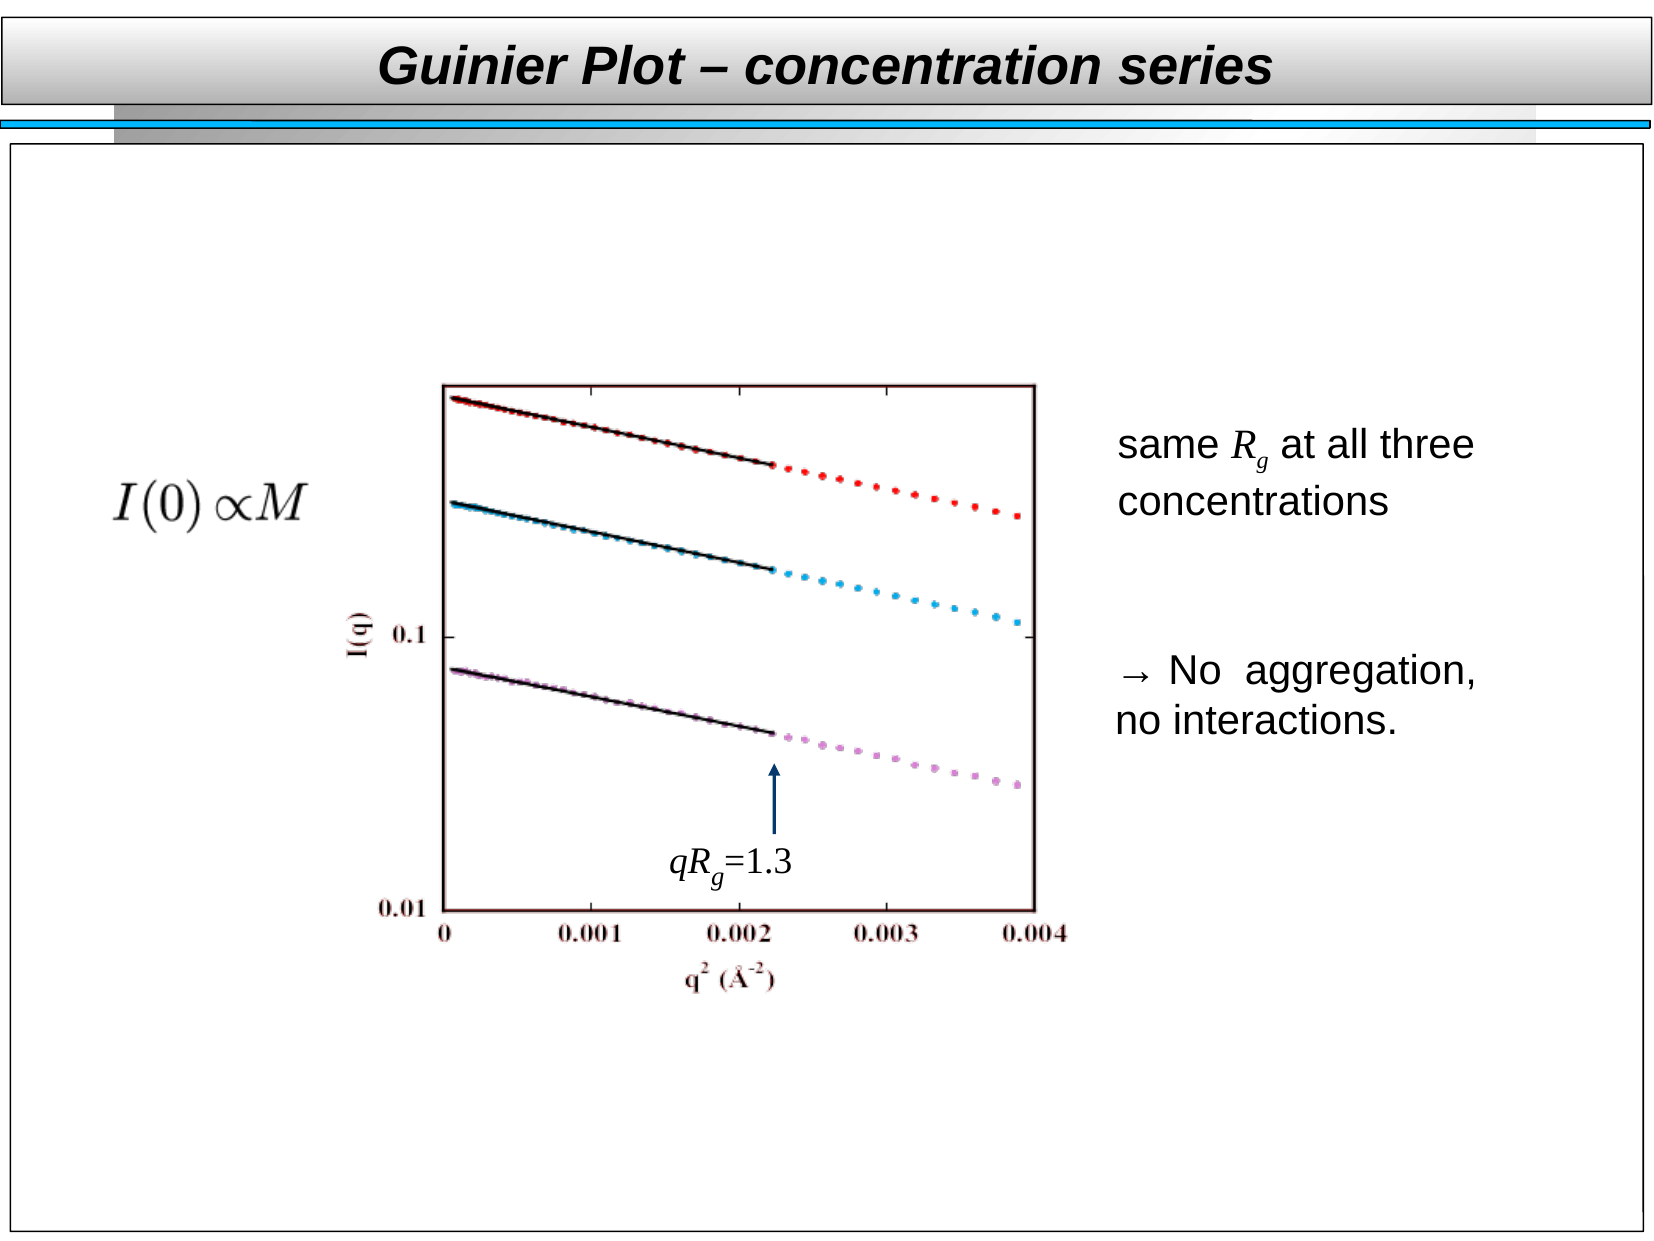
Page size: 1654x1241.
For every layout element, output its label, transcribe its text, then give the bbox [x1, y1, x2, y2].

text_box same Rg at all three concentrations [1102, 409, 1549, 531]
text_box [0, 120, 1651, 129]
picture [90, 363, 1077, 1000]
text_box → No aggregation, no interactions. [1100, 635, 1502, 751]
text_box Guinier Plot – concentration series [1, 17, 1652, 105]
